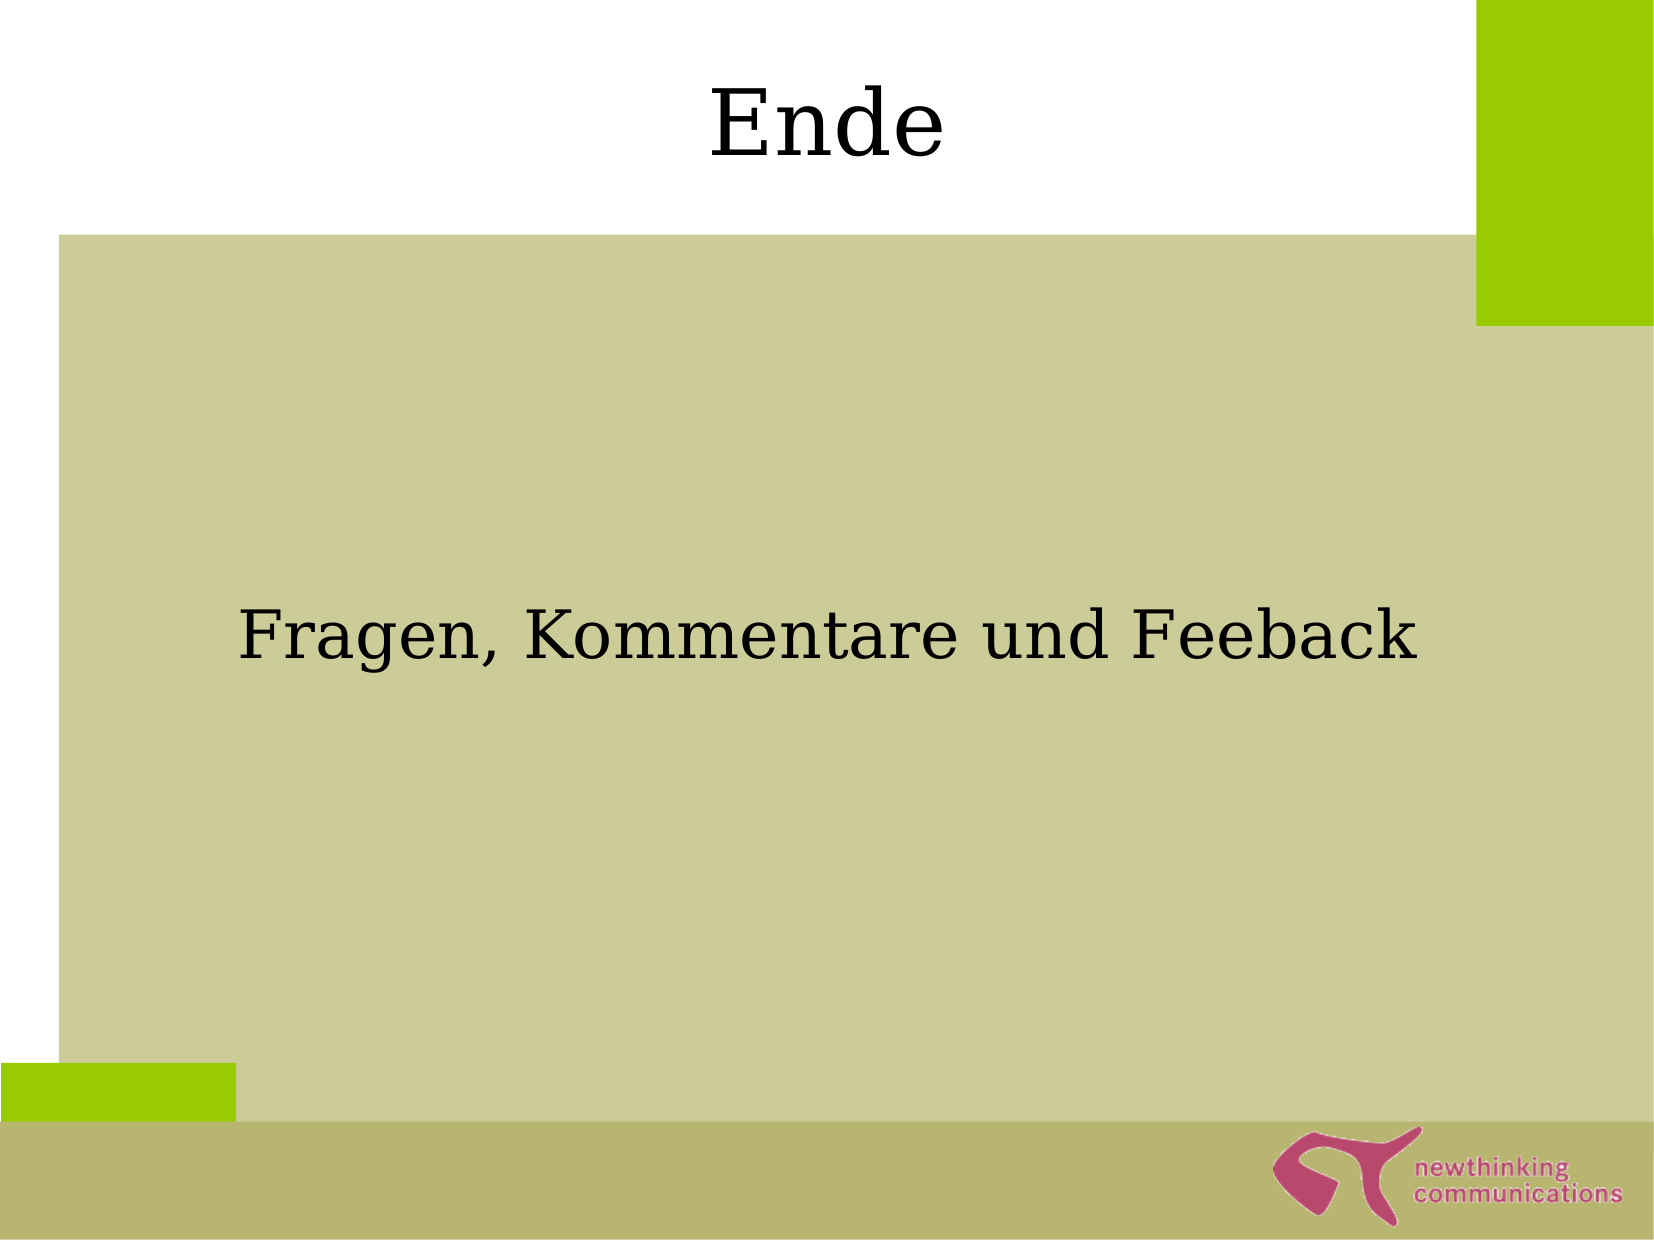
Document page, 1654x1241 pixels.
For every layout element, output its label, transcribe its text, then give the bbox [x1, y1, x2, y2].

subtitle Fragen, Kommentare und Feeback [121, 244, 1534, 1026]
picture [1273, 1127, 1641, 1241]
title Ende [121, 20, 1534, 228]
